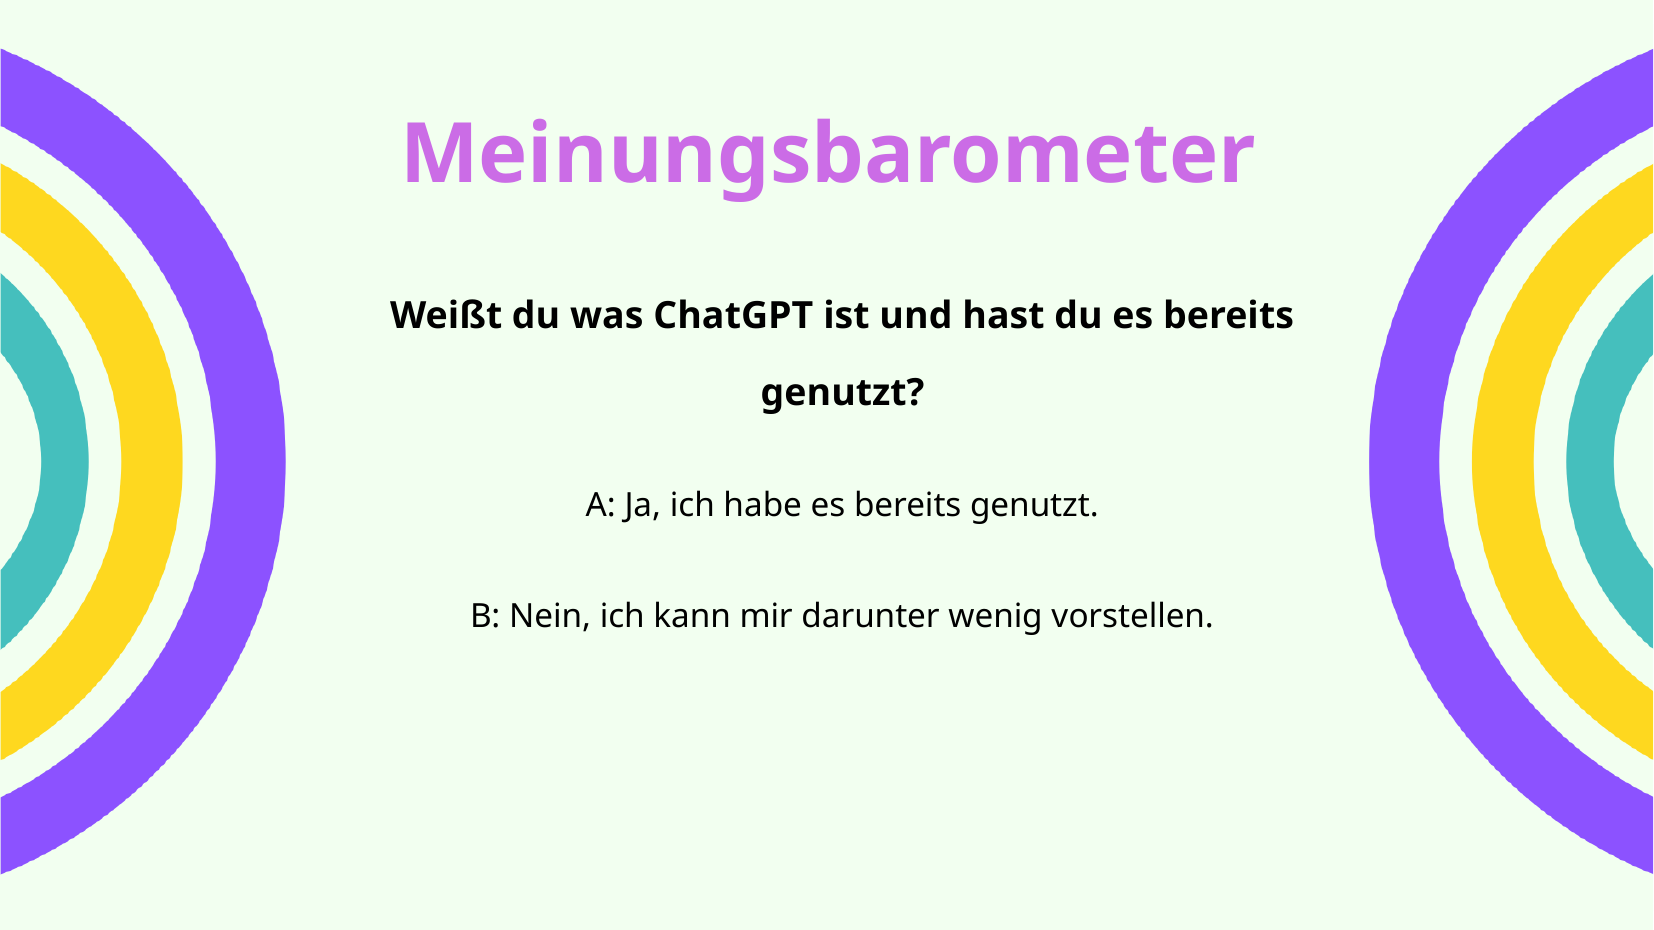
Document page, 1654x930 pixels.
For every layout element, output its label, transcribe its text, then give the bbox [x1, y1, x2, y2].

picture [0, 24, 302, 911]
picture [1352, 24, 1654, 911]
text_box Meinungsbarometer [219, 85, 1438, 253]
text_box Weißt du was ChatGPT ist und hast du es bereits genutzt? A: Ja, ich habe es bereits genutzt. B: Nein, ich kann mir darunter wenig vorstellen. [298, 255, 1351, 914]
